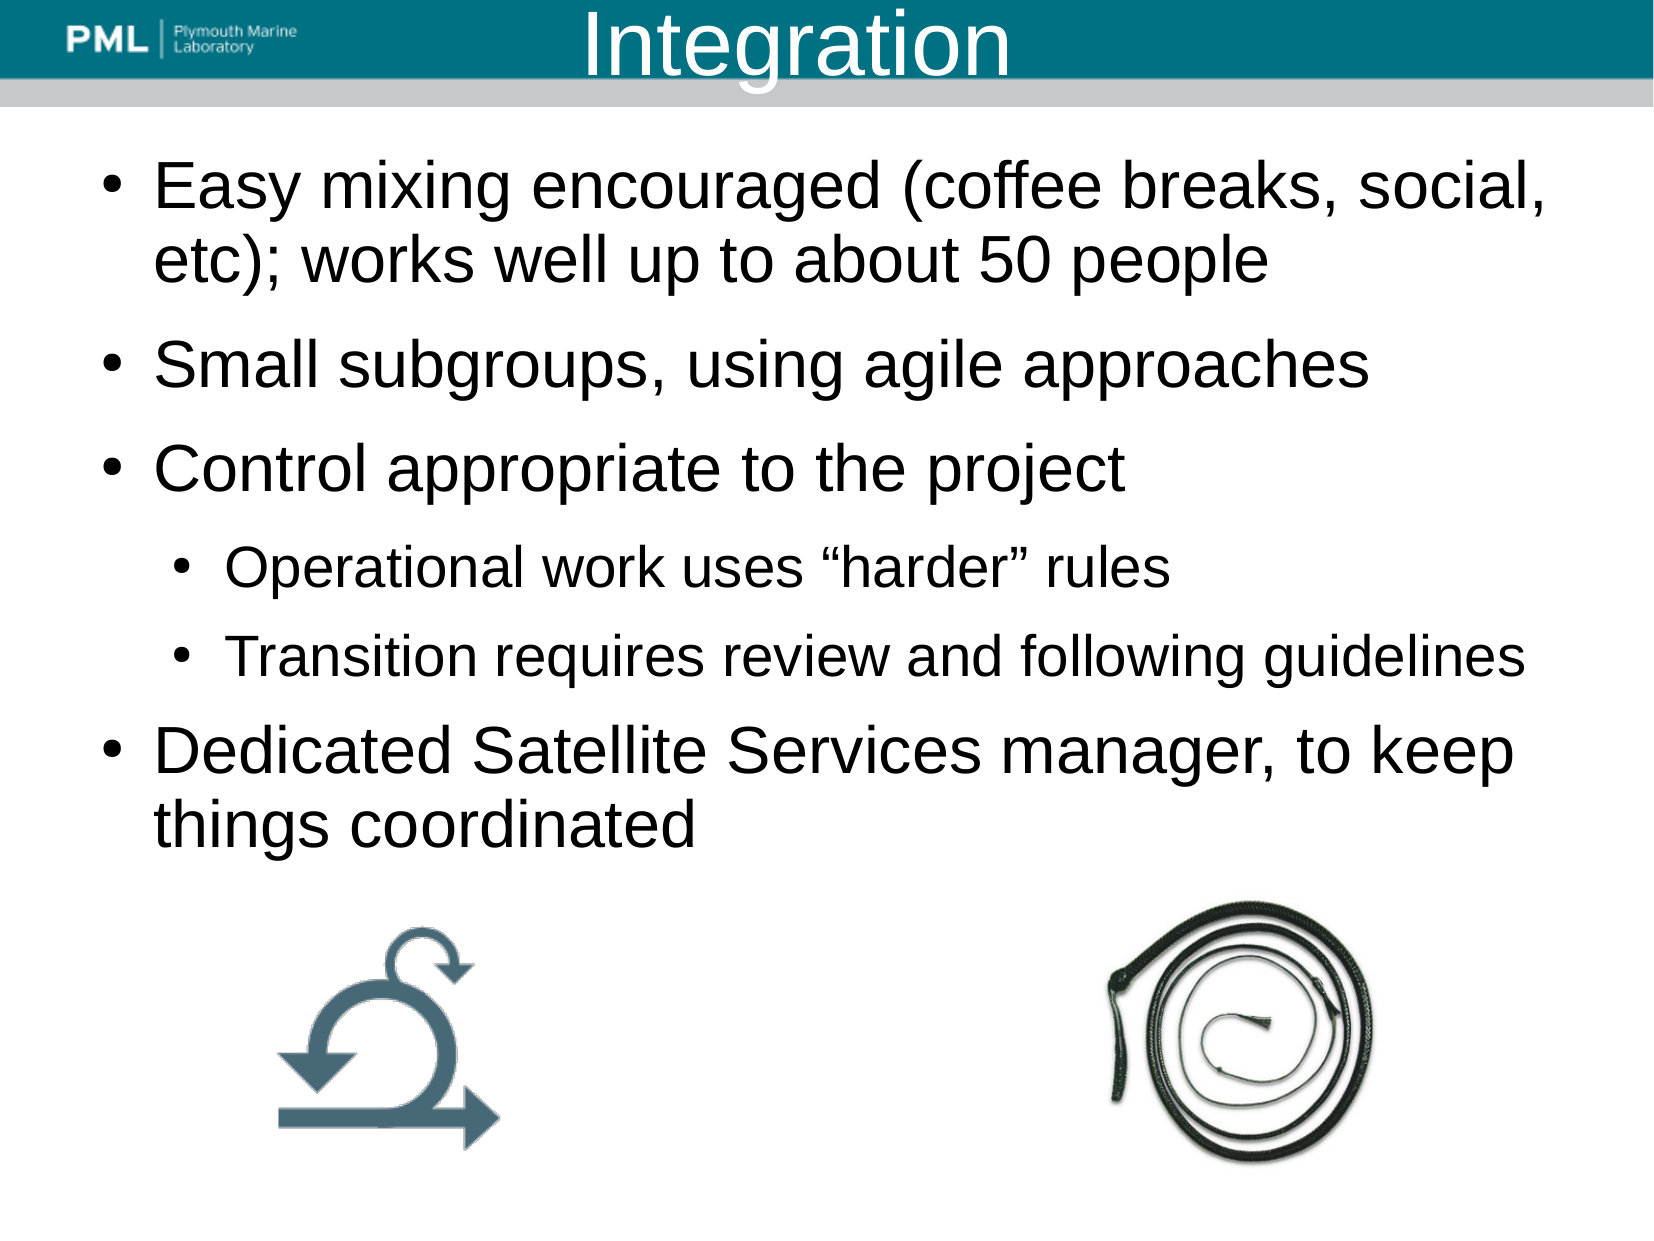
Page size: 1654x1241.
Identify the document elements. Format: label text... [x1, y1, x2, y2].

title Integration [324, 0, 1270, 96]
list Easy mixing encouraged (coffee breaks, social, etc); works well up to about 50 people Small subgroups, using agile approaches Control appropriate to the project Operational work uses “harder” rules Transition requires review and following guidelines Dedicated Satellite Services manager, to keep things coordinated [82, 147, 1571, 867]
picture [1057, 885, 1429, 1183]
picture [268, 917, 508, 1152]
picture [0, 0, 1654, 107]
